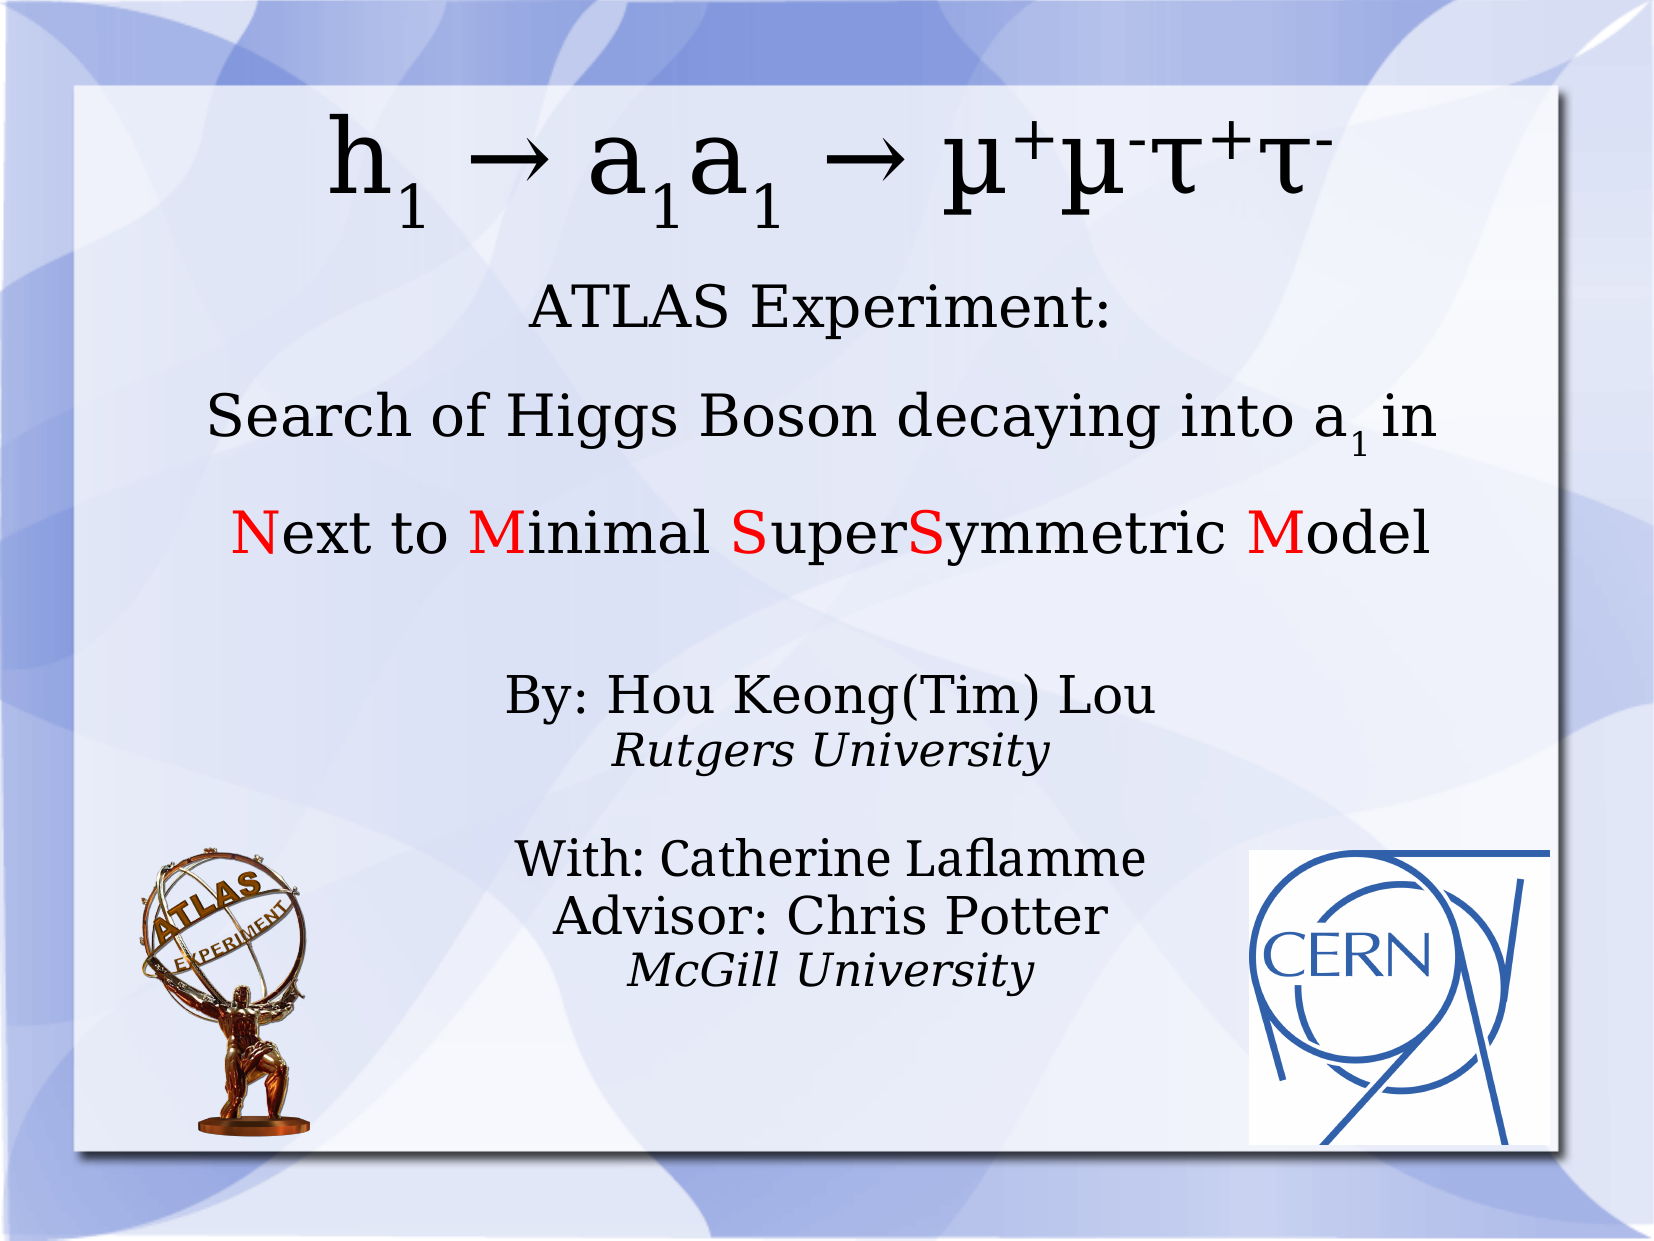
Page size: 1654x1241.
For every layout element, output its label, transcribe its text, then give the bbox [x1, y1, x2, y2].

text_box h1 → a1a1 → µ+µ-τ+τ- ATLAS Experiment: Search of Higgs Boson decaying into a1 in Next to Minimal SuperSymmetric Model By: Hou Keong(Tim) Lou Rutgers University With: Catherine Laflamme Advisor: Chris Potter McGill University [86, 112, 1575, 1158]
picture [0, 0, 1654, 1241]
